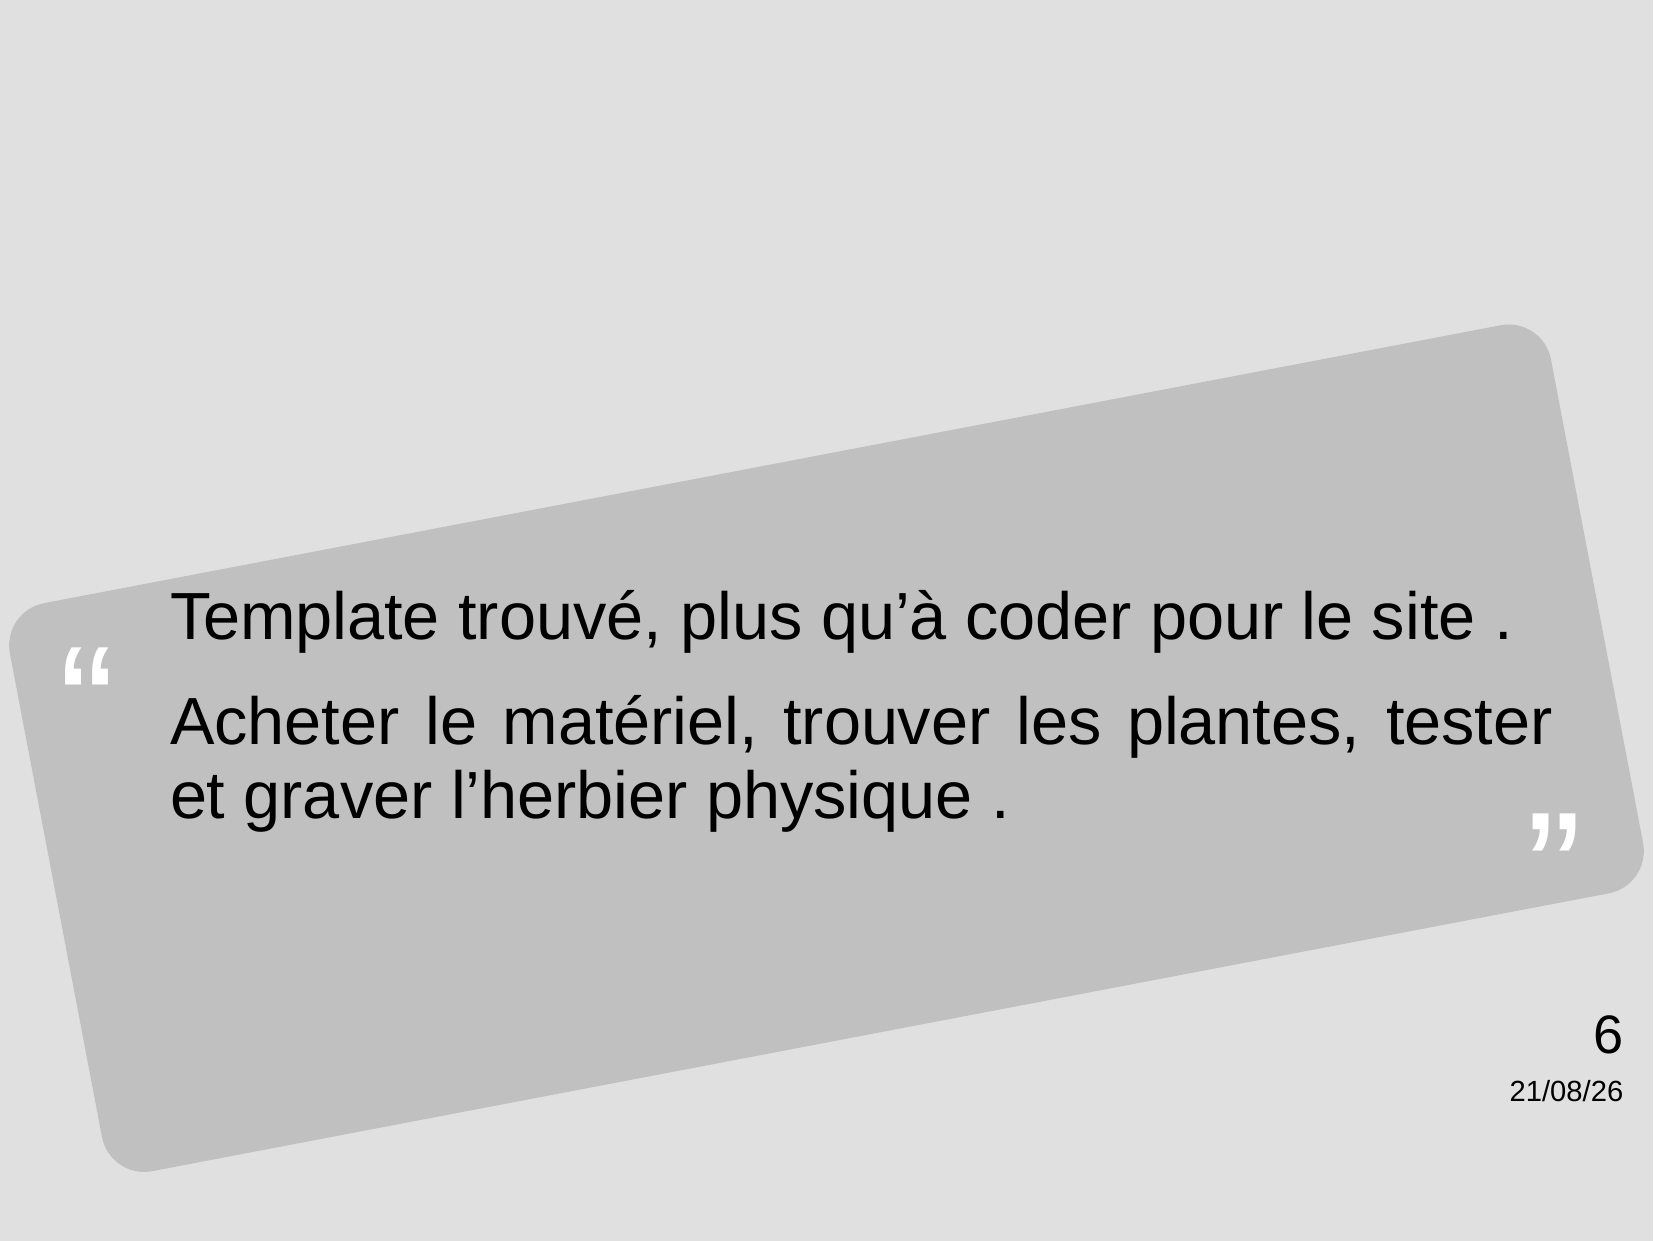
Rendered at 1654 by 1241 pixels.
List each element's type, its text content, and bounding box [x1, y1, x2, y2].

list Template trouvé, plus qu’à coder pour le site . Acheter le matériel, trouver les plantes, tester et graver l’herbier physique . [99, 579, 1554, 1241]
